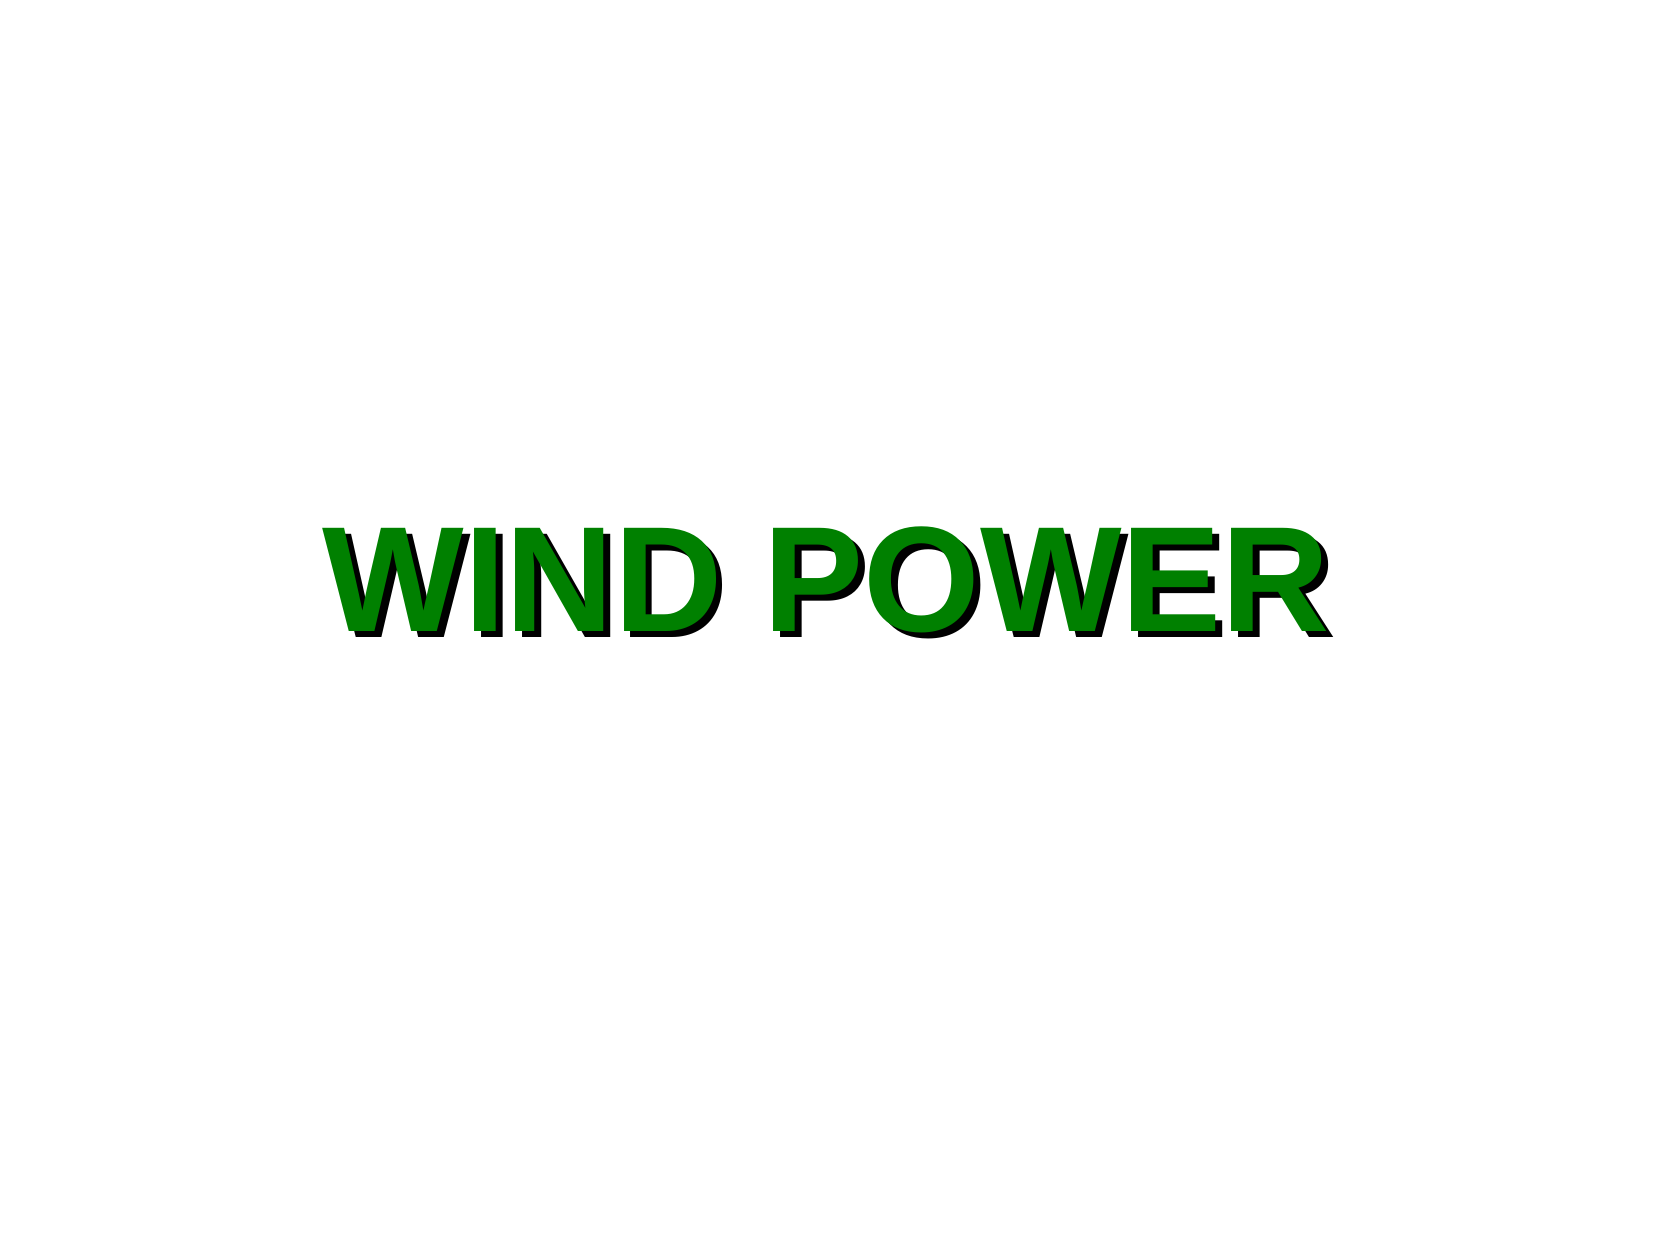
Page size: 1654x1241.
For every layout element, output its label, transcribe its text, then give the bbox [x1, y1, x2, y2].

subtitle WIND POWER [82, 56, 1571, 1102]
